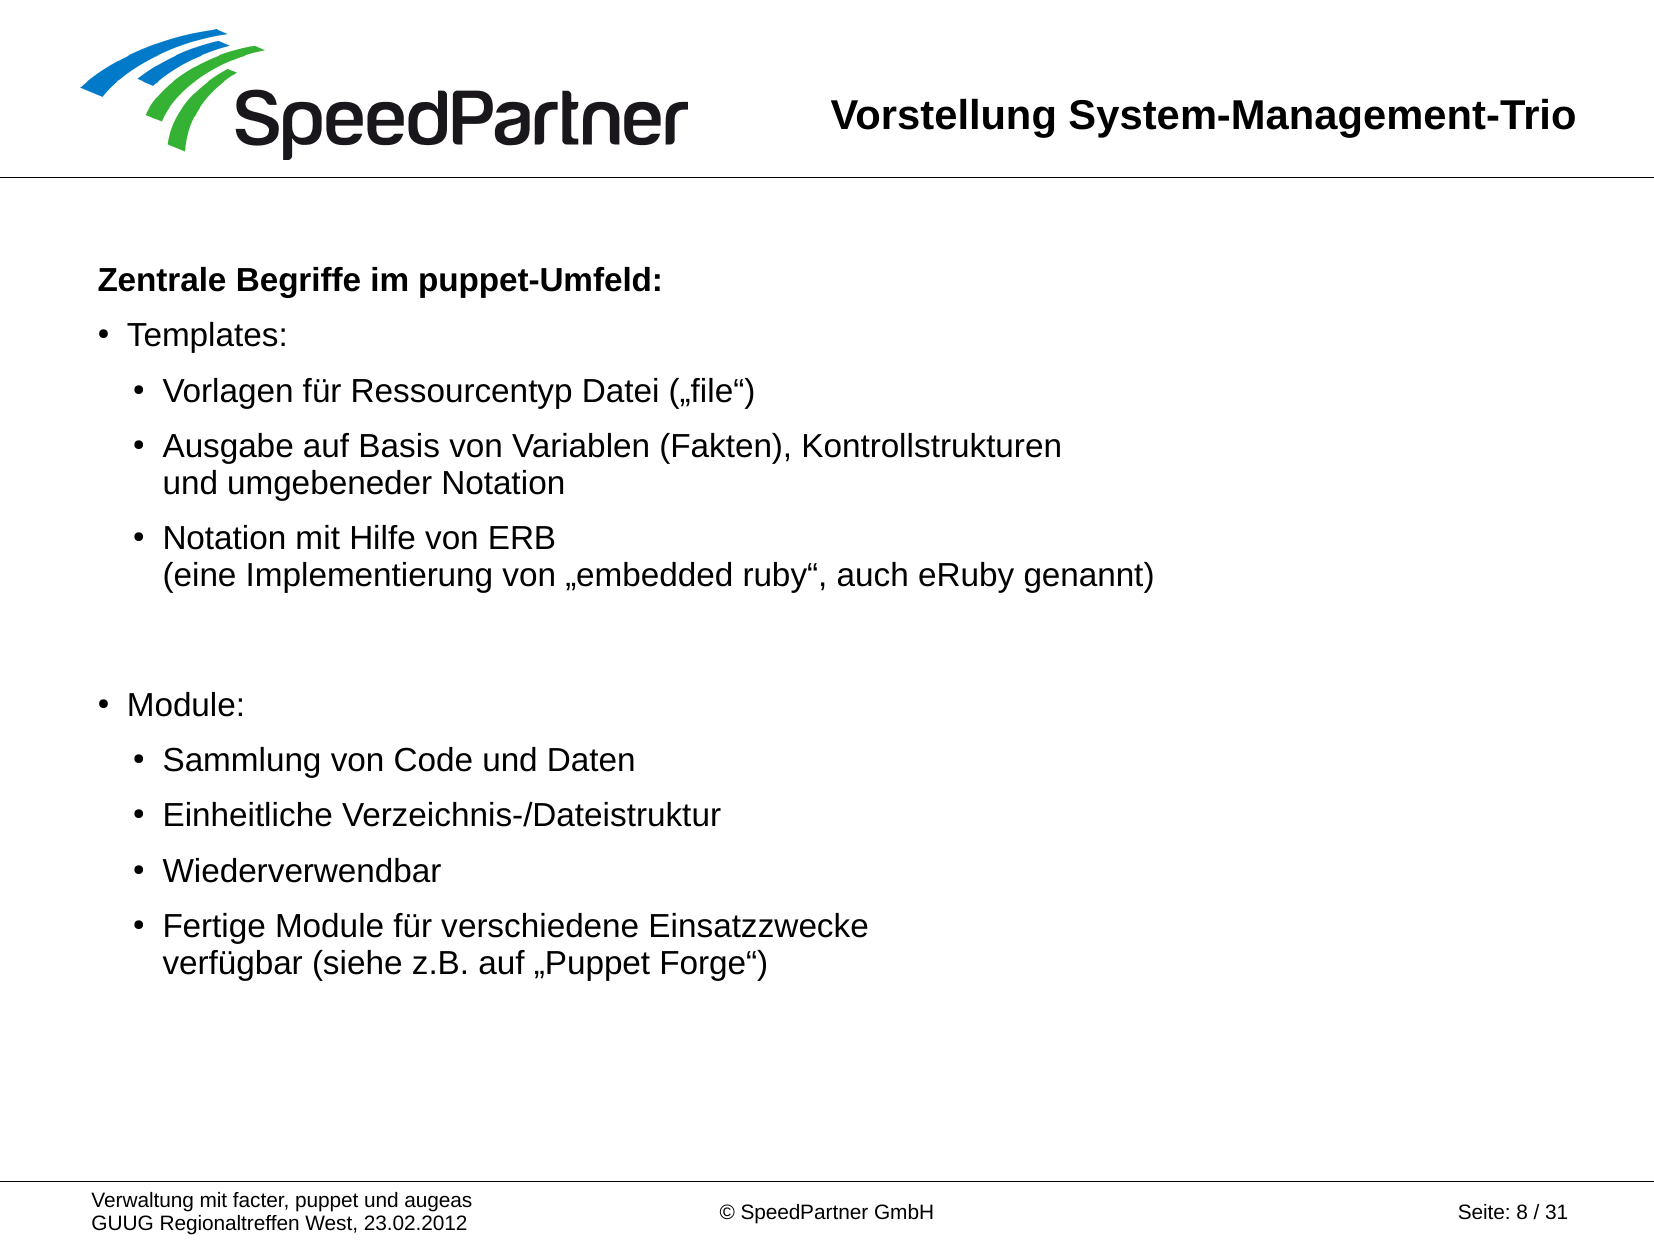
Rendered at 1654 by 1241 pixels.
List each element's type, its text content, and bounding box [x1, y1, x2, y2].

picture [80, 29, 688, 160]
title Vorstellung System-Management-Trio [590, 70, 1577, 160]
text_box Zentrale Begriffe im puppet-Umfeld: Templates: Vorlagen für Ressourcentyp Datei („file“) Ausgabe auf Basis von Variablen (Fakten), Kontrollstrukturen und umgebeneder Notation Notation mit Hilfe von ERB (eine Implementierung von „embedded ruby“, auch eRuby genannt) Module: Sammlung von Code und Daten Einheitliche Verzeichnis-/Dateistruktur Wiederverwendbar Fertige Module für verschiedene Einsatzzwecke verfügbar (siehe z.B. auf „Puppet Forge“) [82, 253, 1565, 1177]
